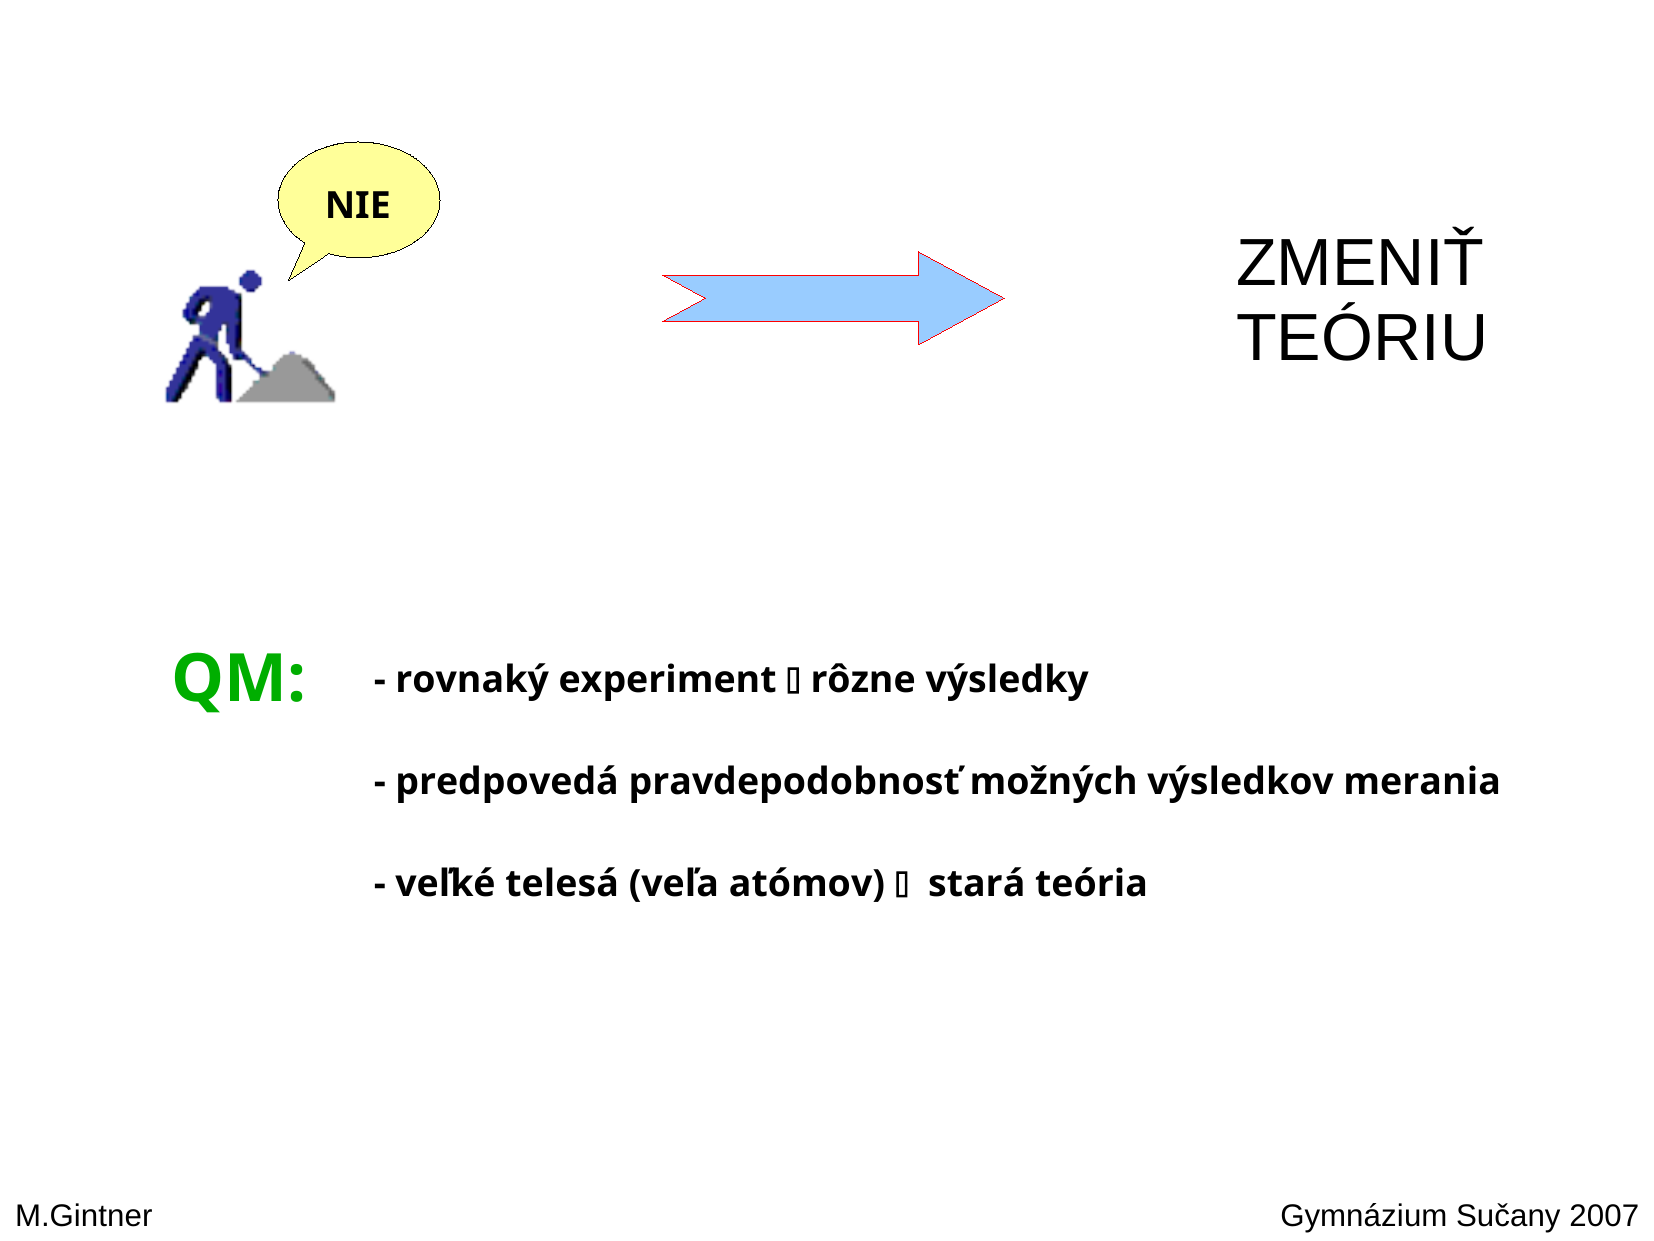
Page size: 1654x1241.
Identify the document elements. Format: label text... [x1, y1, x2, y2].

text_box [301, 141, 417, 159]
text_box [288, 251, 397, 281]
text_box - rovnaký experiment  rôzne výsledky - predpovedá pravdepodobnosť možných výsledkov merania - veľké telesá (veľa atómov)  stará teória [347, 633, 1473, 935]
text_box M.Gintner [0, 1190, 168, 1241]
picture [140, 258, 360, 420]
text_box [662, 251, 1005, 345]
text_box [427, 168, 441, 232]
text_box Gymnázium Sučany 2007 [1265, 1190, 1654, 1241]
text_box NIE [298, 159, 427, 251]
text_box [277, 161, 298, 238]
text_box ZMENIŤ TEÓRIU [1209, 205, 1516, 394]
text_box QM: [144, 610, 345, 742]
